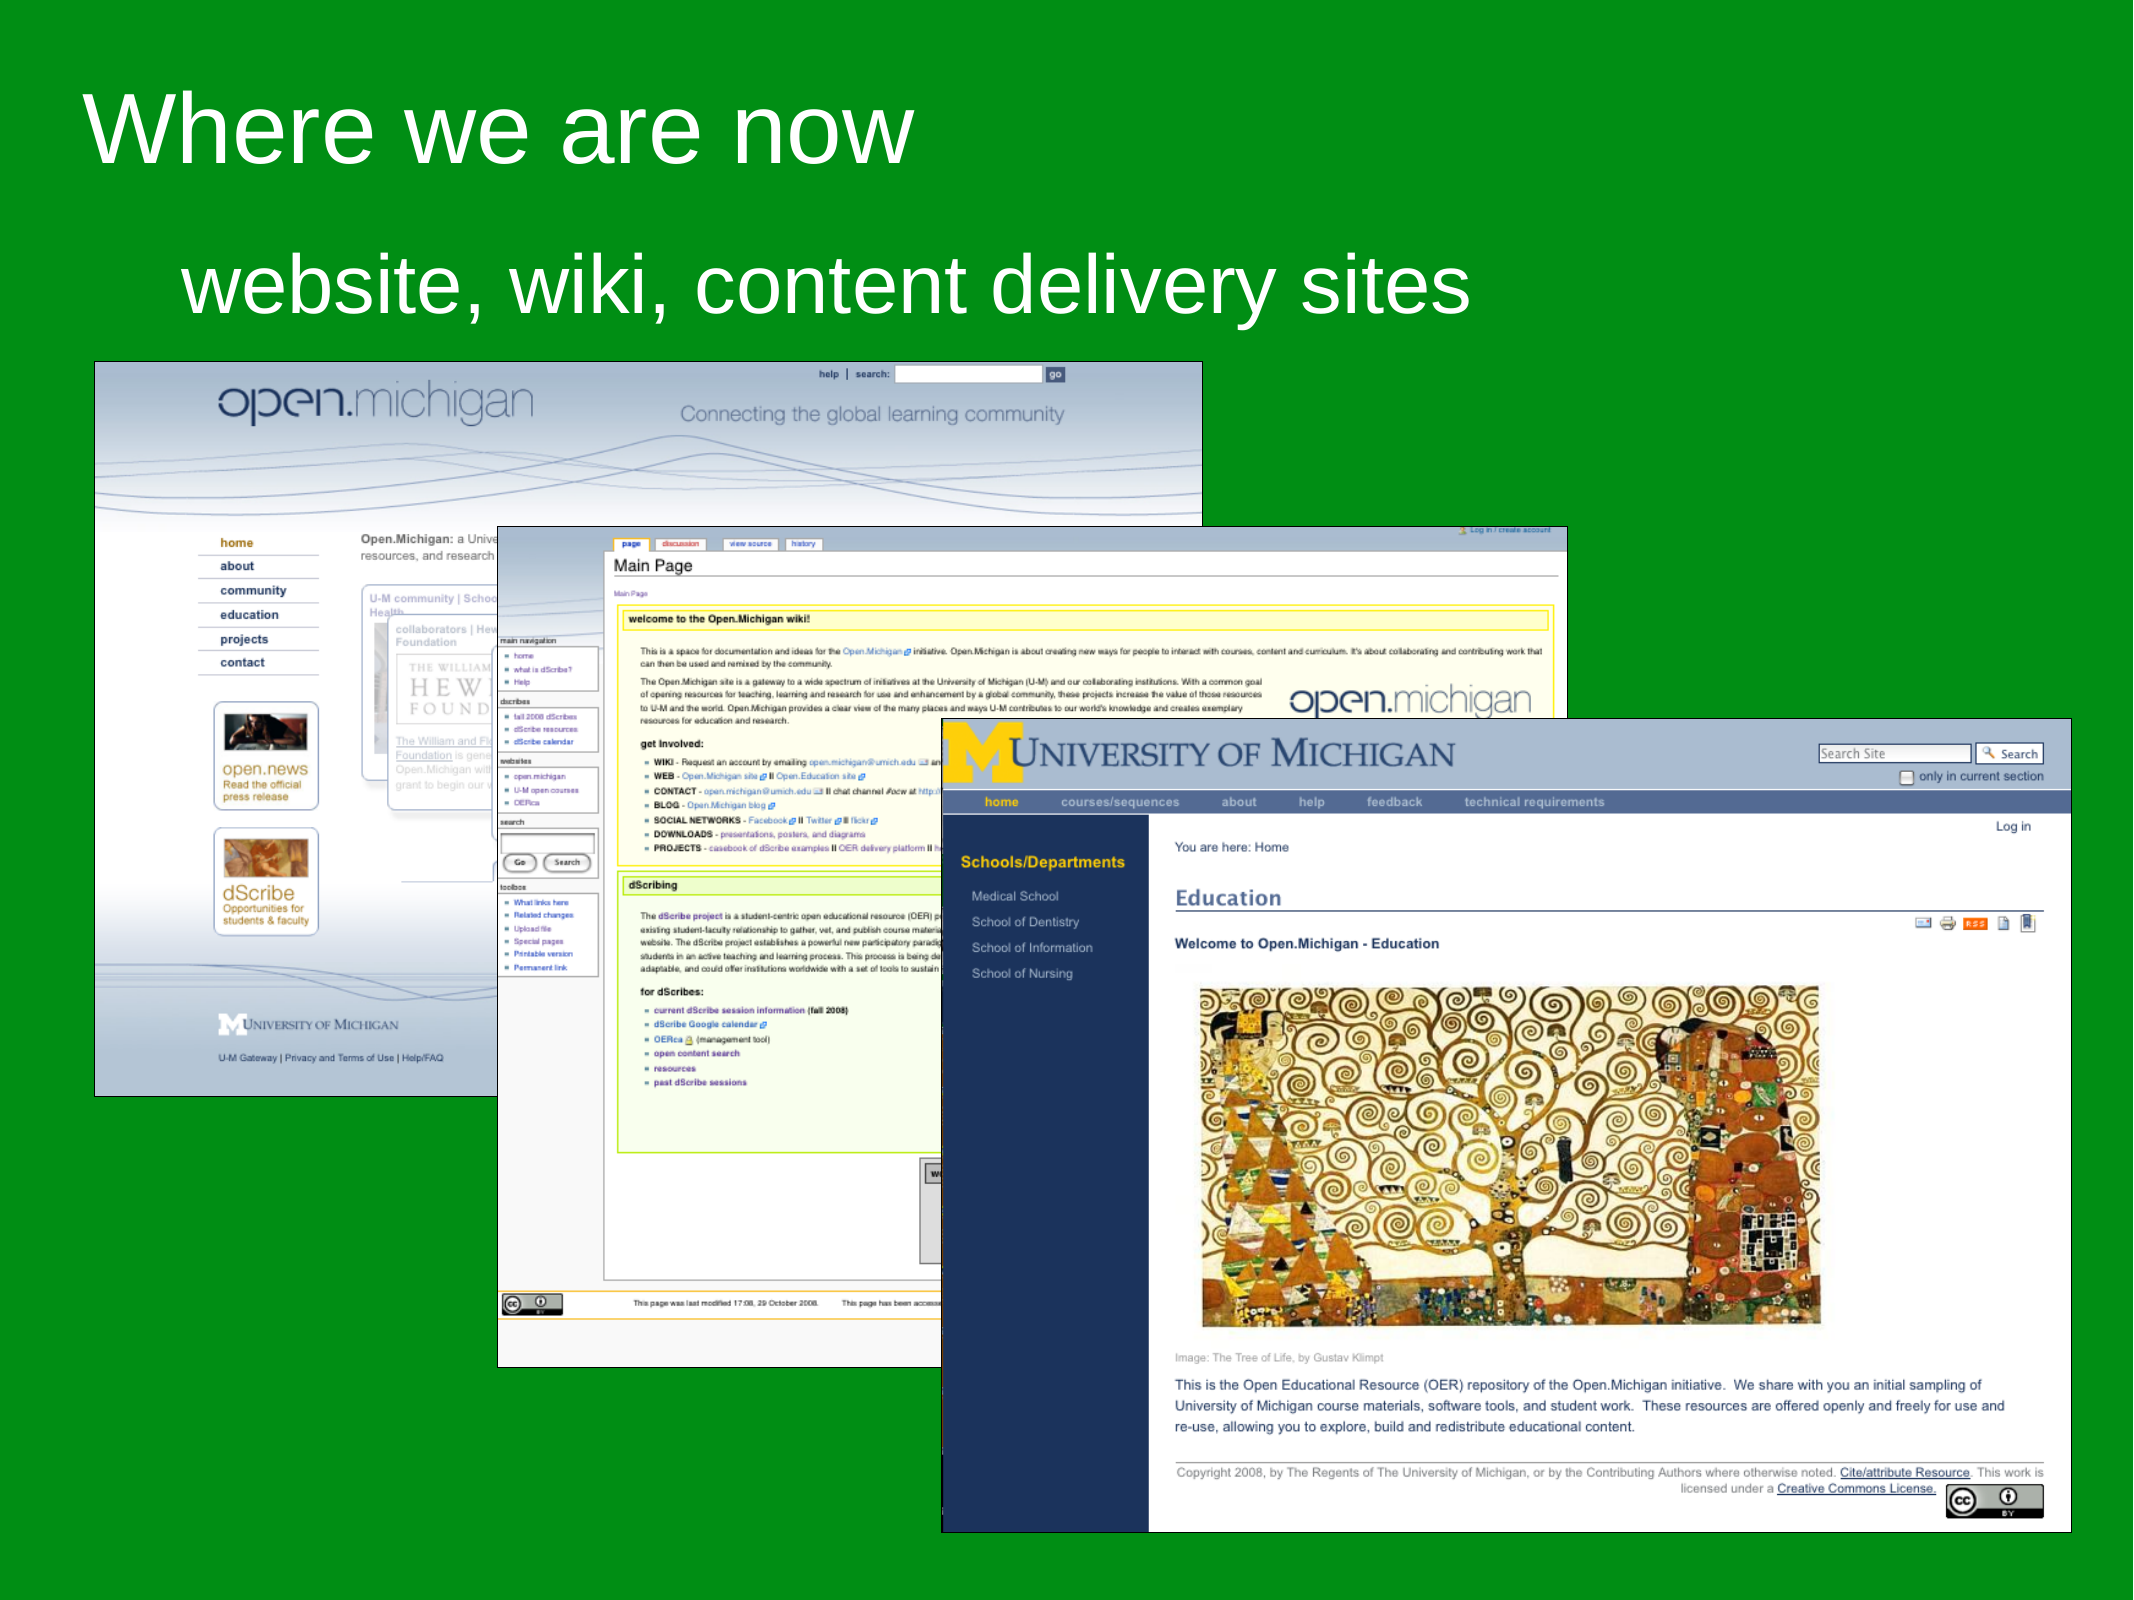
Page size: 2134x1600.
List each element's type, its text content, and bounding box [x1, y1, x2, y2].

text_box website, wiki, content delivery sites [181, 228, 1682, 333]
text_box Where we are now [82, 63, 916, 184]
picture [94, 362, 1203, 1096]
picture [498, 527, 2071, 1532]
